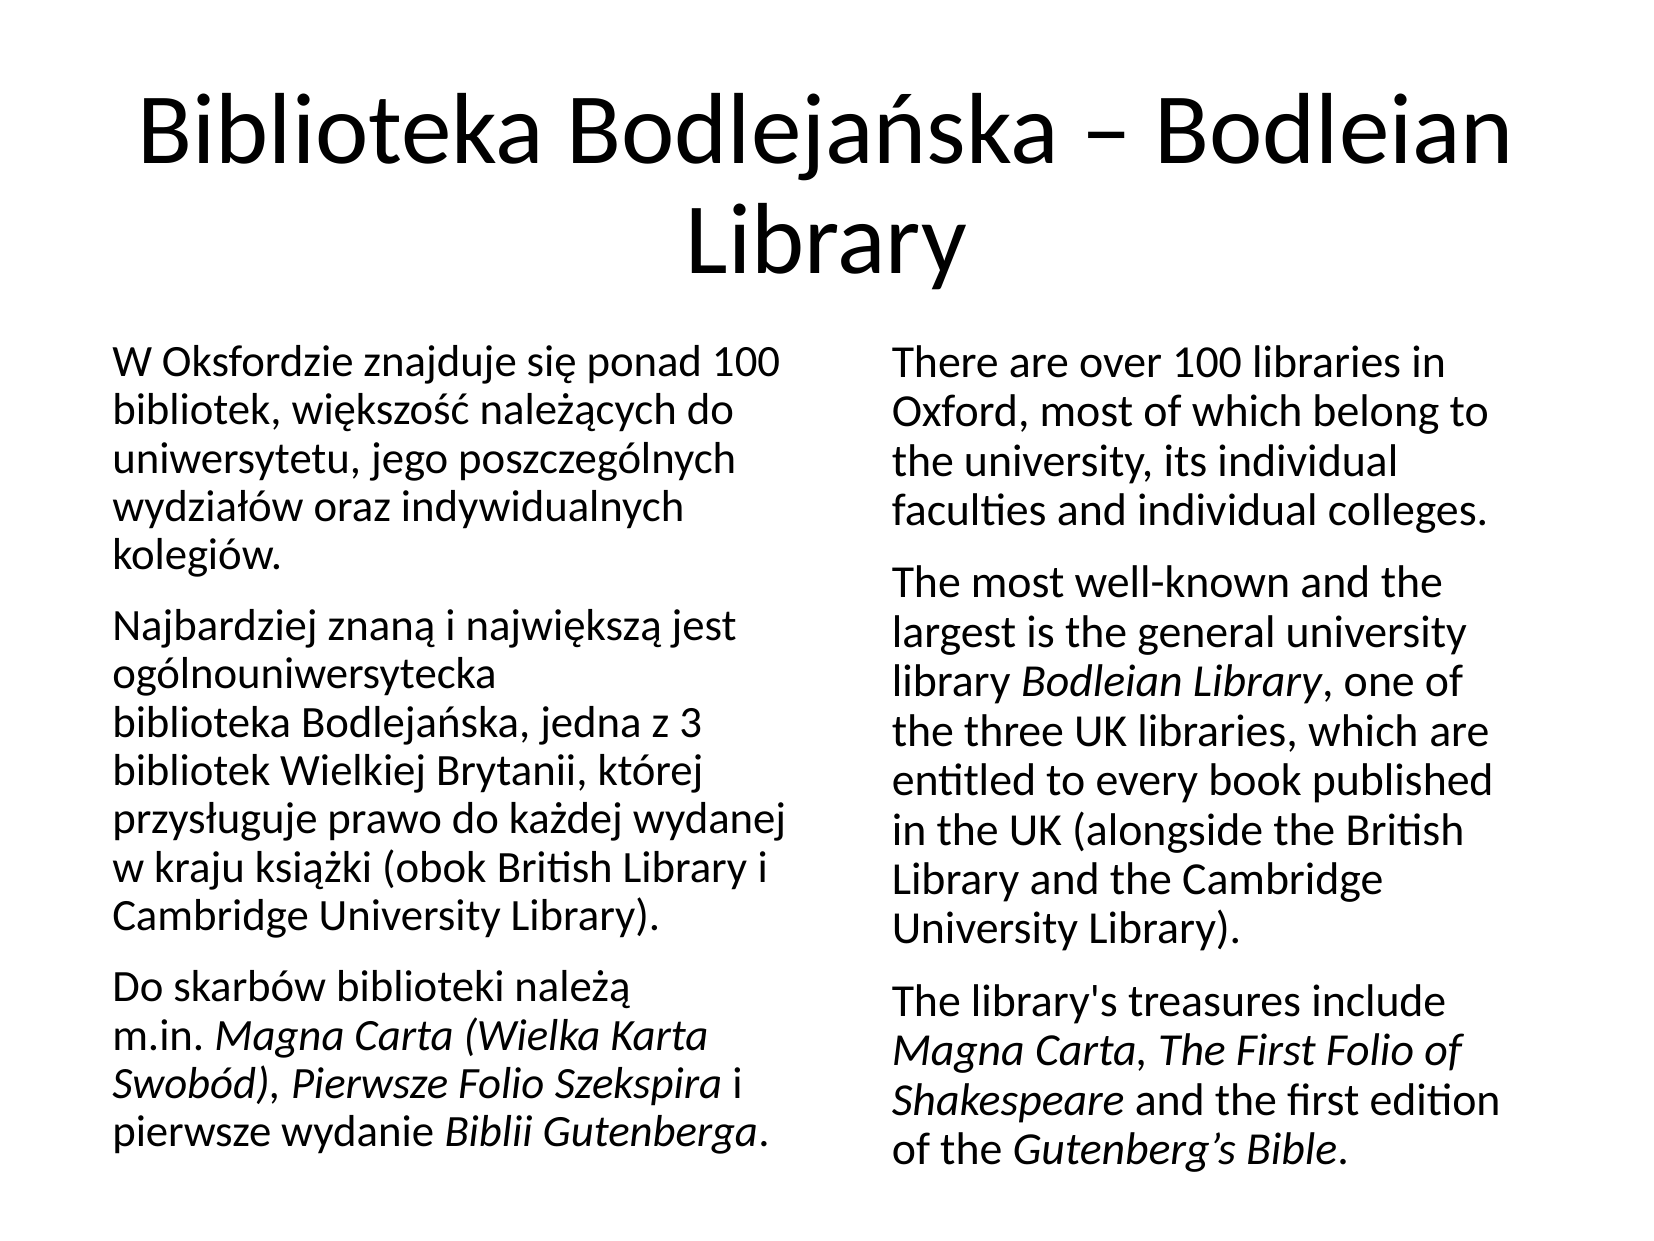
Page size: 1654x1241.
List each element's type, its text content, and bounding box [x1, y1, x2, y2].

title Biblioteka Bodlejańska – Bodleian Library [113, 66, 1540, 306]
list There are over 100 libraries in Oxford, most of which belong to the university, its individual faculties and individual colleges. The most well-known and the largest is the general university library Bodleian Library, one of the three UK libraries, which are entitled to every book published in the UK (alongside the British Library and the Cambridge University Library). The library's treasures include Magna Carta, The First Folio of Shakespeare and the first edition of the Gutenberg’s Bible. [837, 330, 1540, 1211]
list W Oksfordzie znajduje się ponad 100 bibliotek, większość należących do uniwersytetu, jego poszczególnych wydziałów oraz indywidualnych kolegiów. Najbardziej znaną i największą jest ogólnouniwersytecka biblioteka Bodlejańska, jedna z 3 bibliotek Wielkiej Brytanii, której przysługuje prawo do każdej wydanej w kraju książki (obok British Library i Cambridge University Library). Do skarbów biblioteki należą m.in. Magna Carta (Wielka Karta Swobód), Pierwsze Folio Szekspira i pierwsze wydanie Biblii Gutenberga. [58, 330, 817, 1211]
